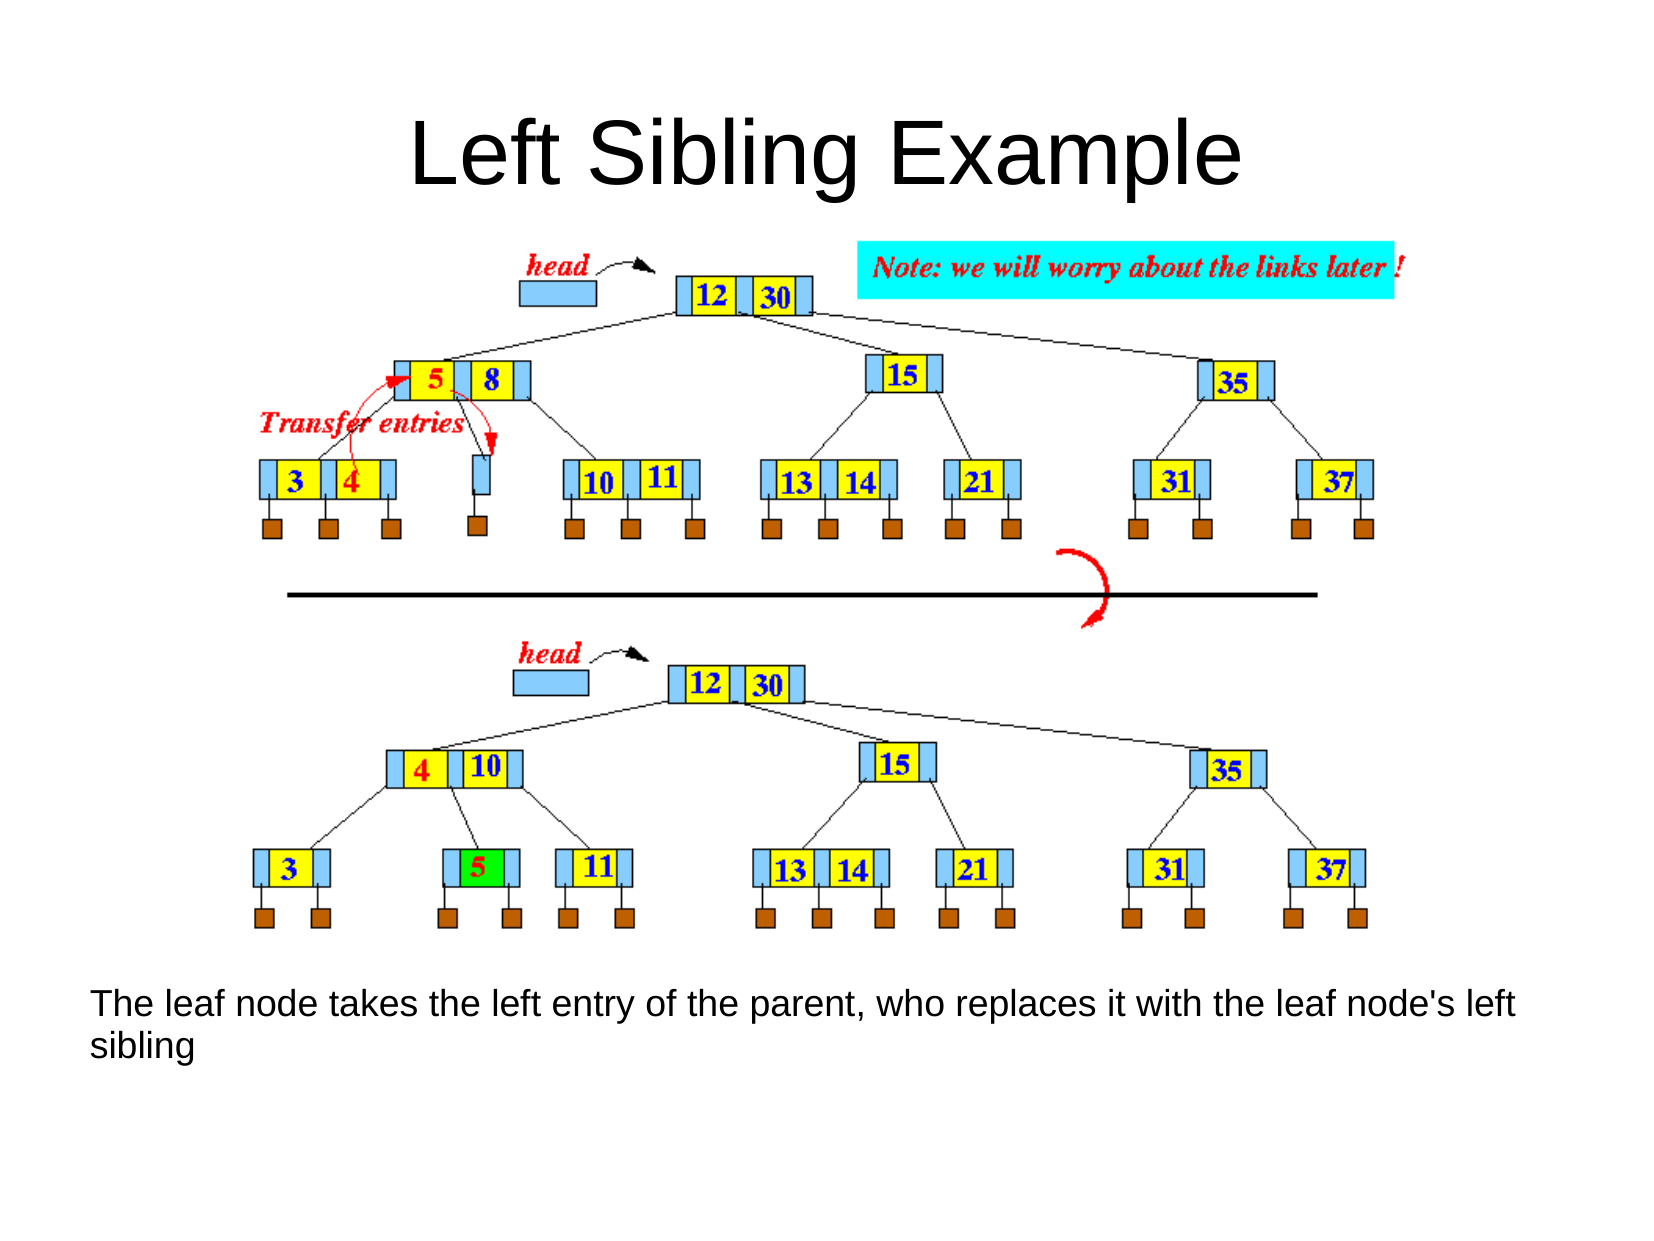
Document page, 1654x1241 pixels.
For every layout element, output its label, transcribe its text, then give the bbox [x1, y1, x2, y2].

title Left Sibling Example [82, 56, 1571, 250]
picture [217, 224, 1426, 954]
text_box The leaf node takes the left entry of the parent, who replaces it with the leaf node's left sibling [75, 975, 1576, 1074]
